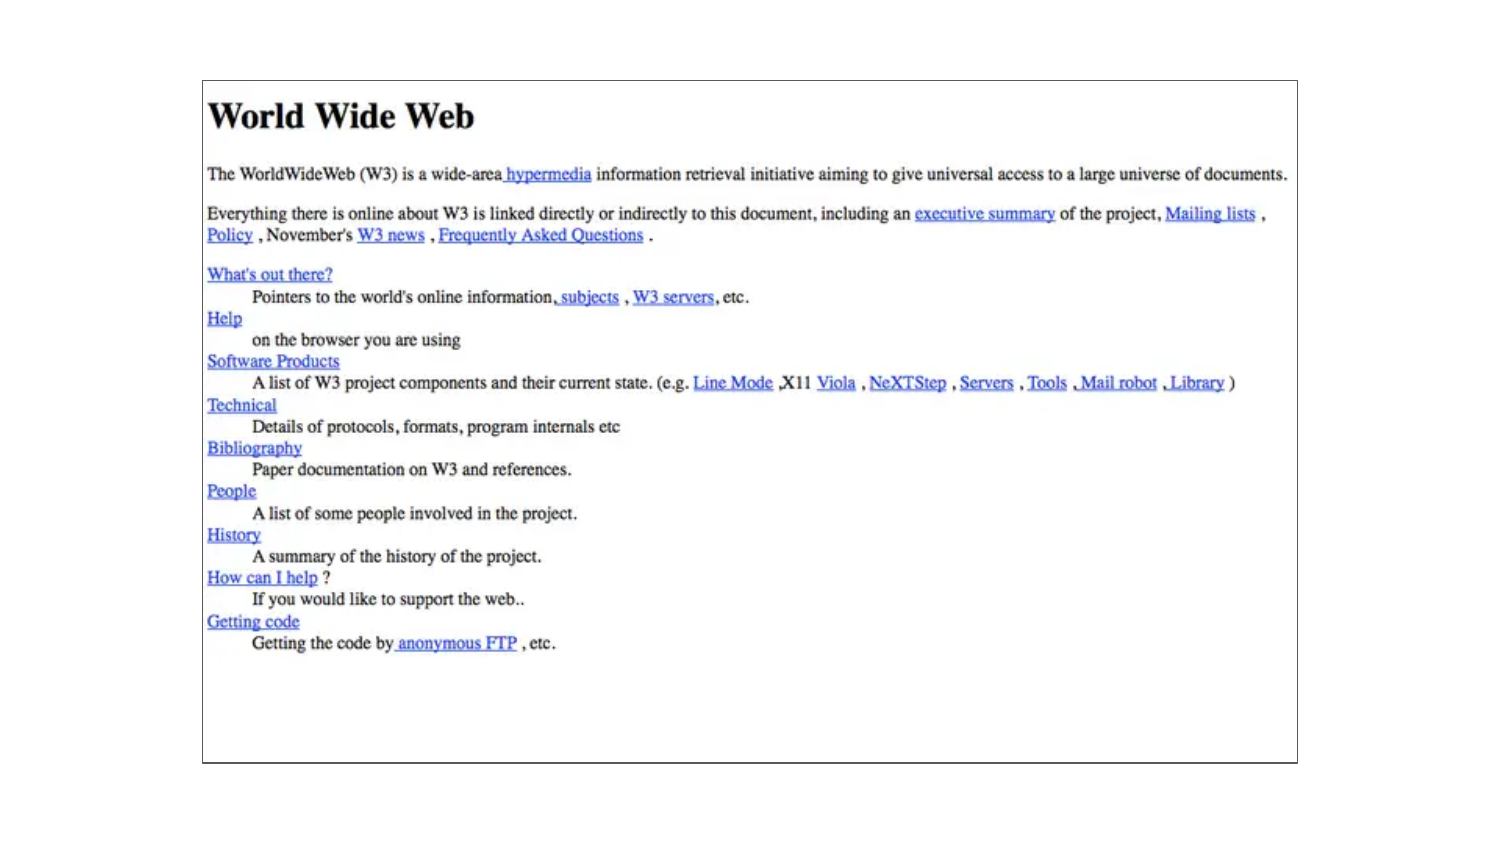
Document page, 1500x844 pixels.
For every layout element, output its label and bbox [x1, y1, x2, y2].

picture [203, 81, 1297, 763]
